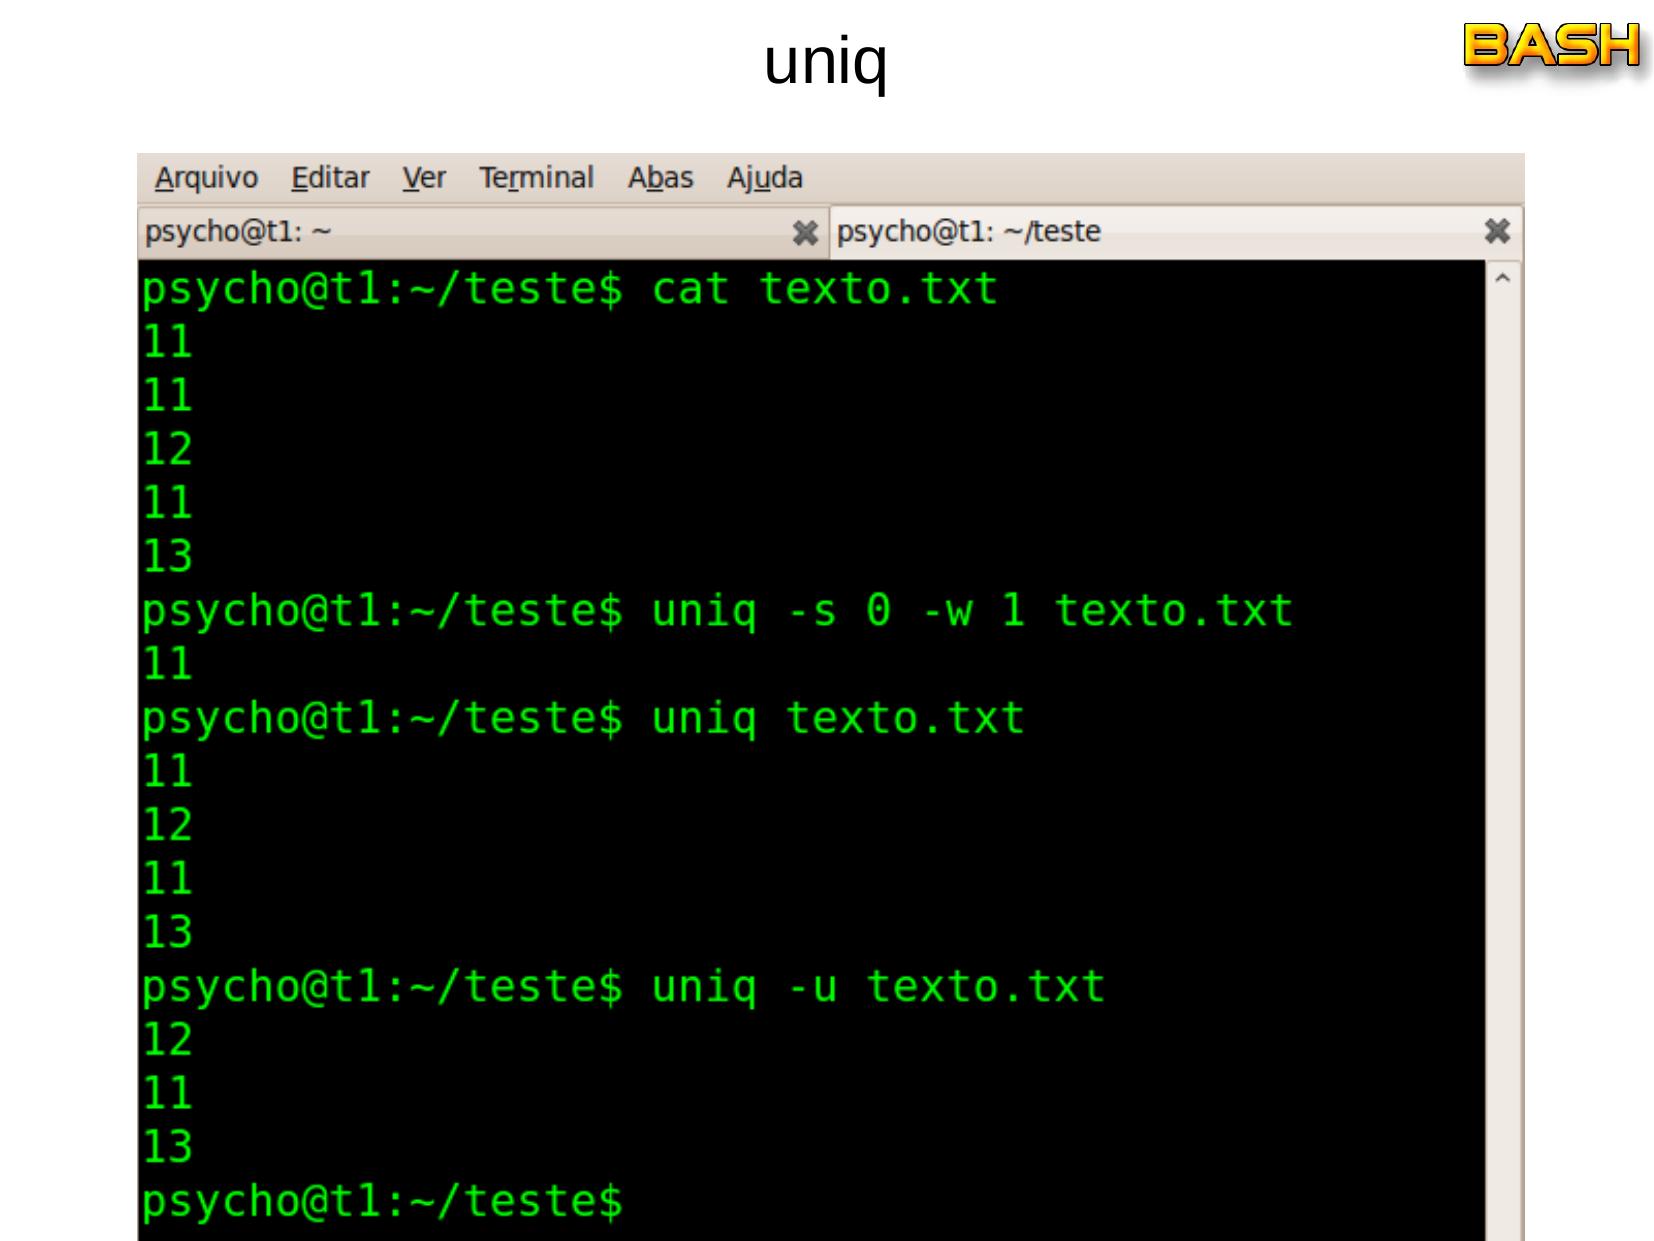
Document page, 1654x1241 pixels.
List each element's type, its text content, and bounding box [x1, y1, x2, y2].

picture [1450, 0, 1654, 96]
picture [137, 153, 1525, 1241]
title uniq [82, 22, 1571, 98]
